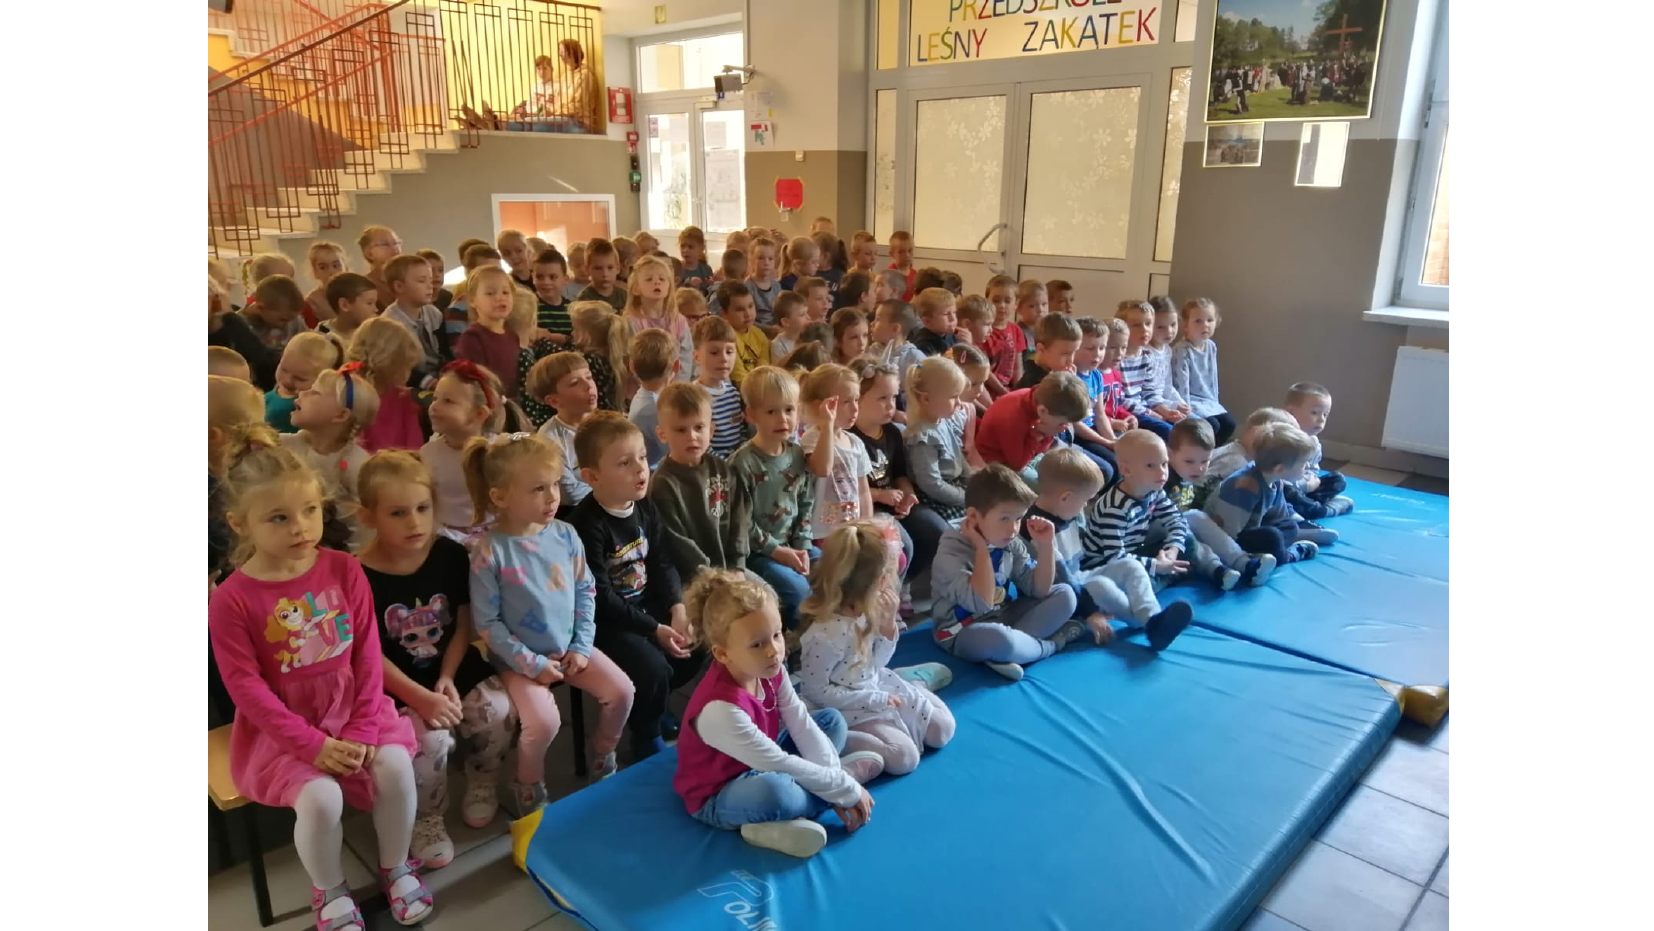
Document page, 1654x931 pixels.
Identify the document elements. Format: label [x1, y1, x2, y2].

picture [208, 0, 1449, 931]
